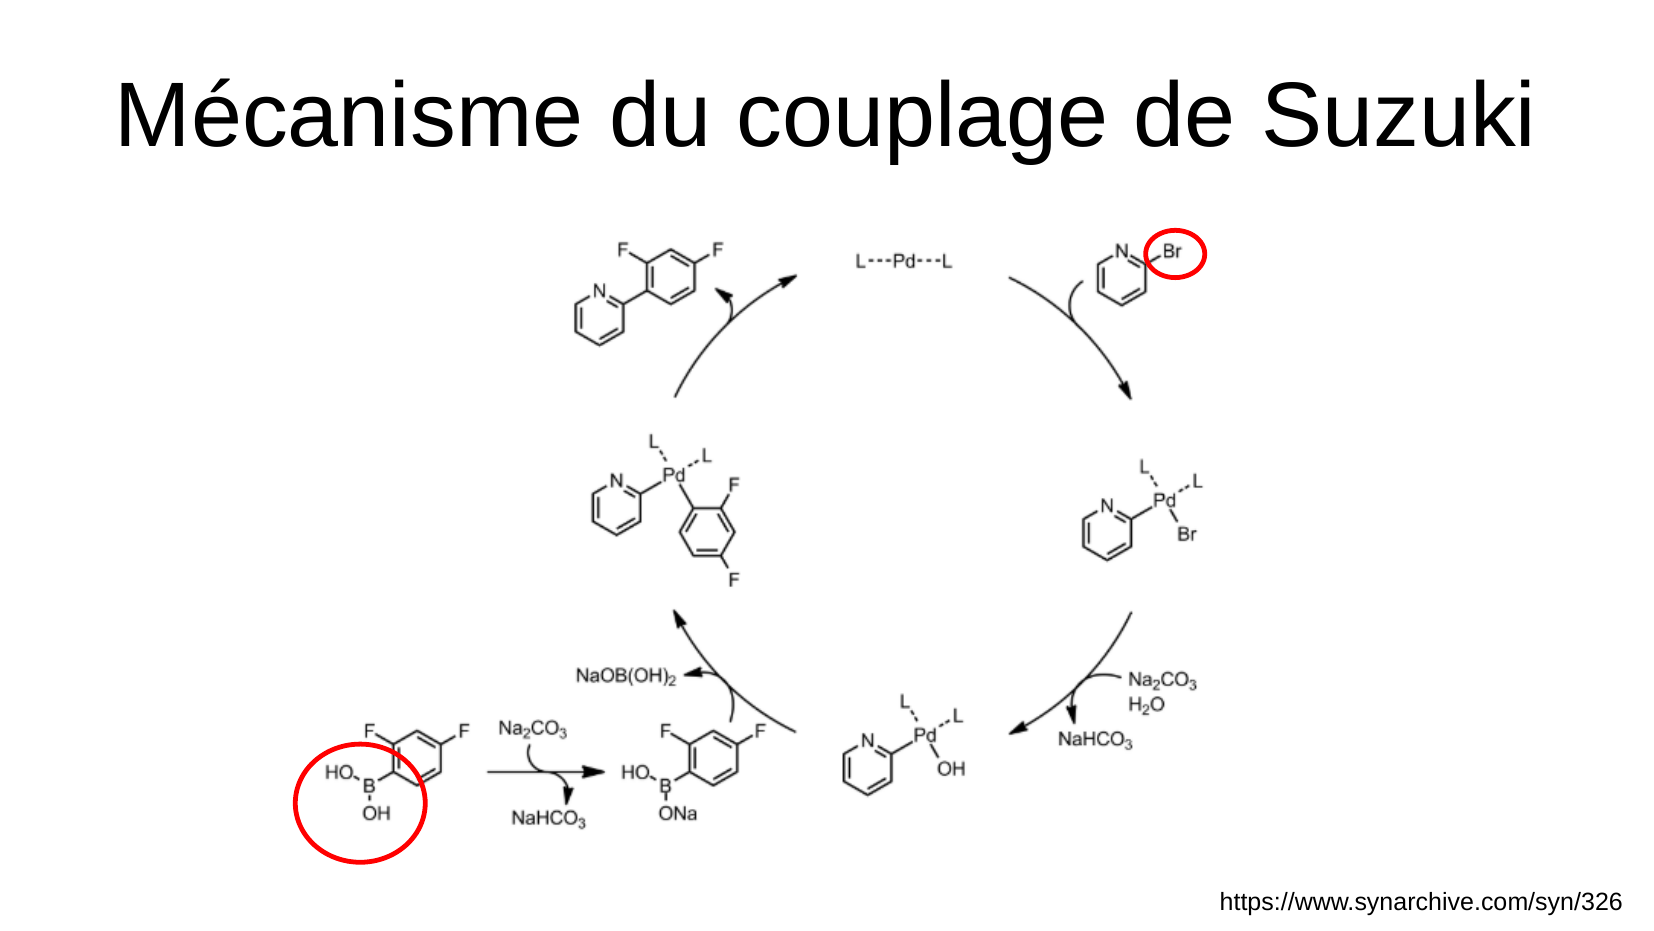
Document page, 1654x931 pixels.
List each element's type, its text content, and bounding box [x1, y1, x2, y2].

title Mécanisme du couplage de Suzuki [82, 37, 1571, 193]
text_box https://www.synarchive.com/syn/326 [1204, 880, 1654, 931]
picture [298, 747, 422, 859]
picture [224, 192, 1256, 863]
